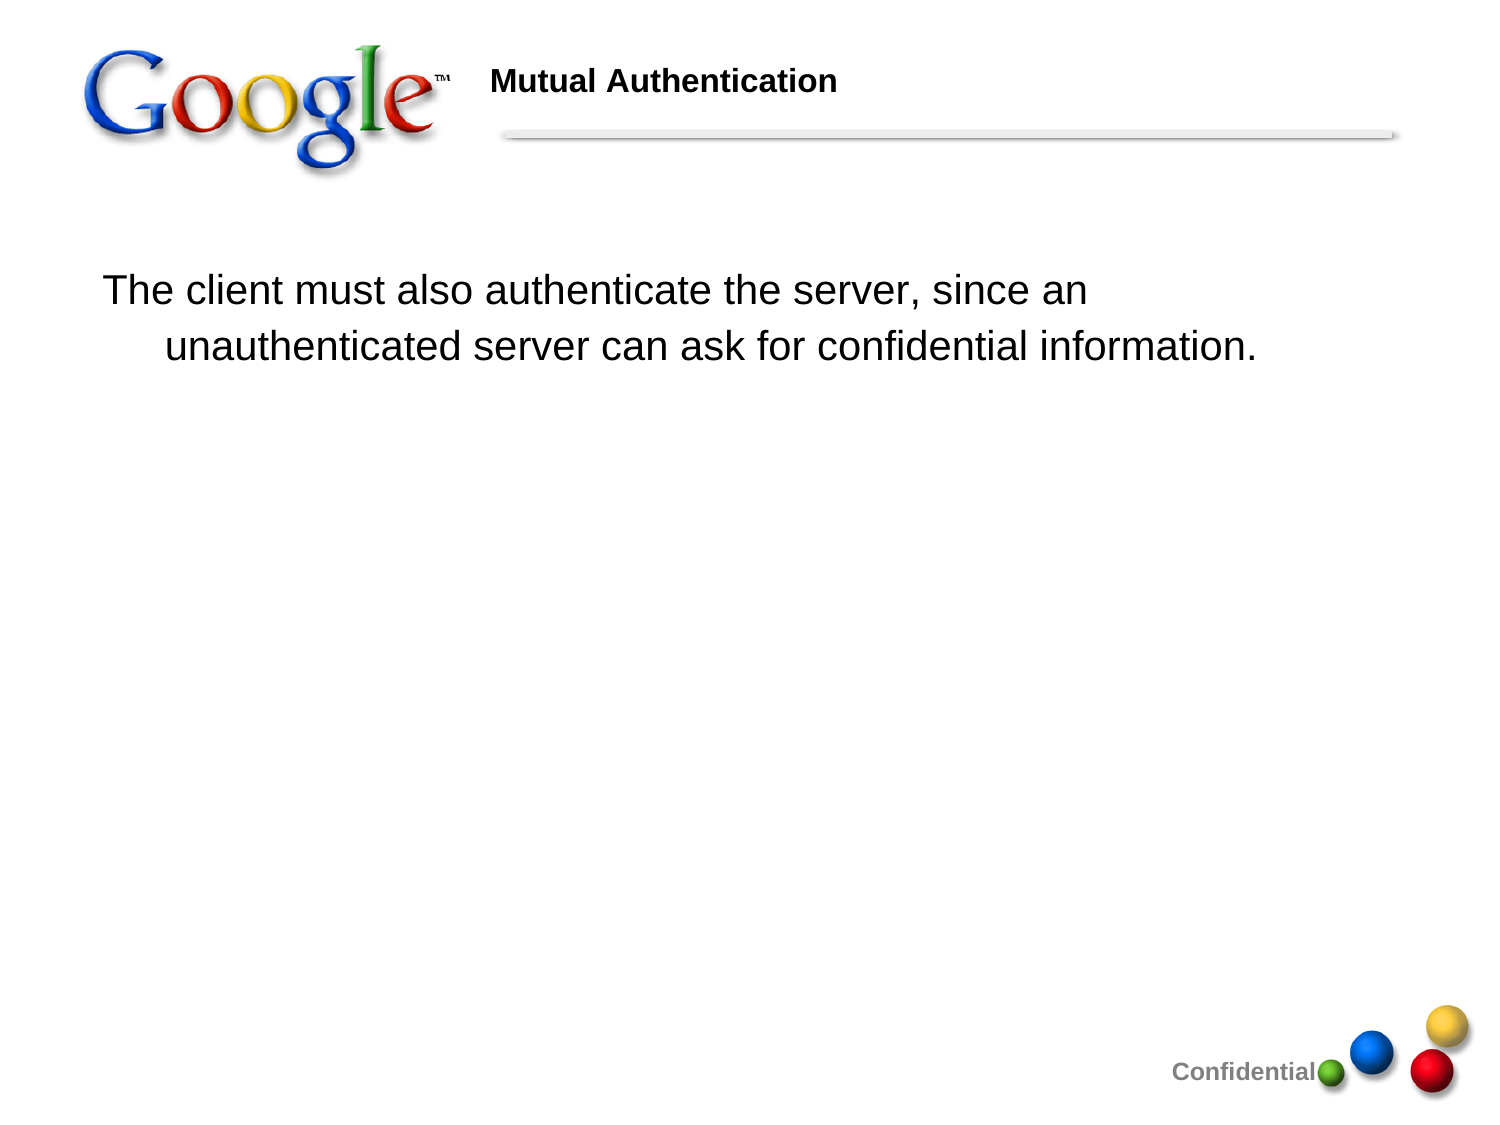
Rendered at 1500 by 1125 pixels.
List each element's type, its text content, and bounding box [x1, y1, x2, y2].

title Mutual Authentication [474, 37, 1450, 126]
list The client must also authenticate the server, since an unauthenticated server can ask for confidential information. [87, 249, 1338, 851]
